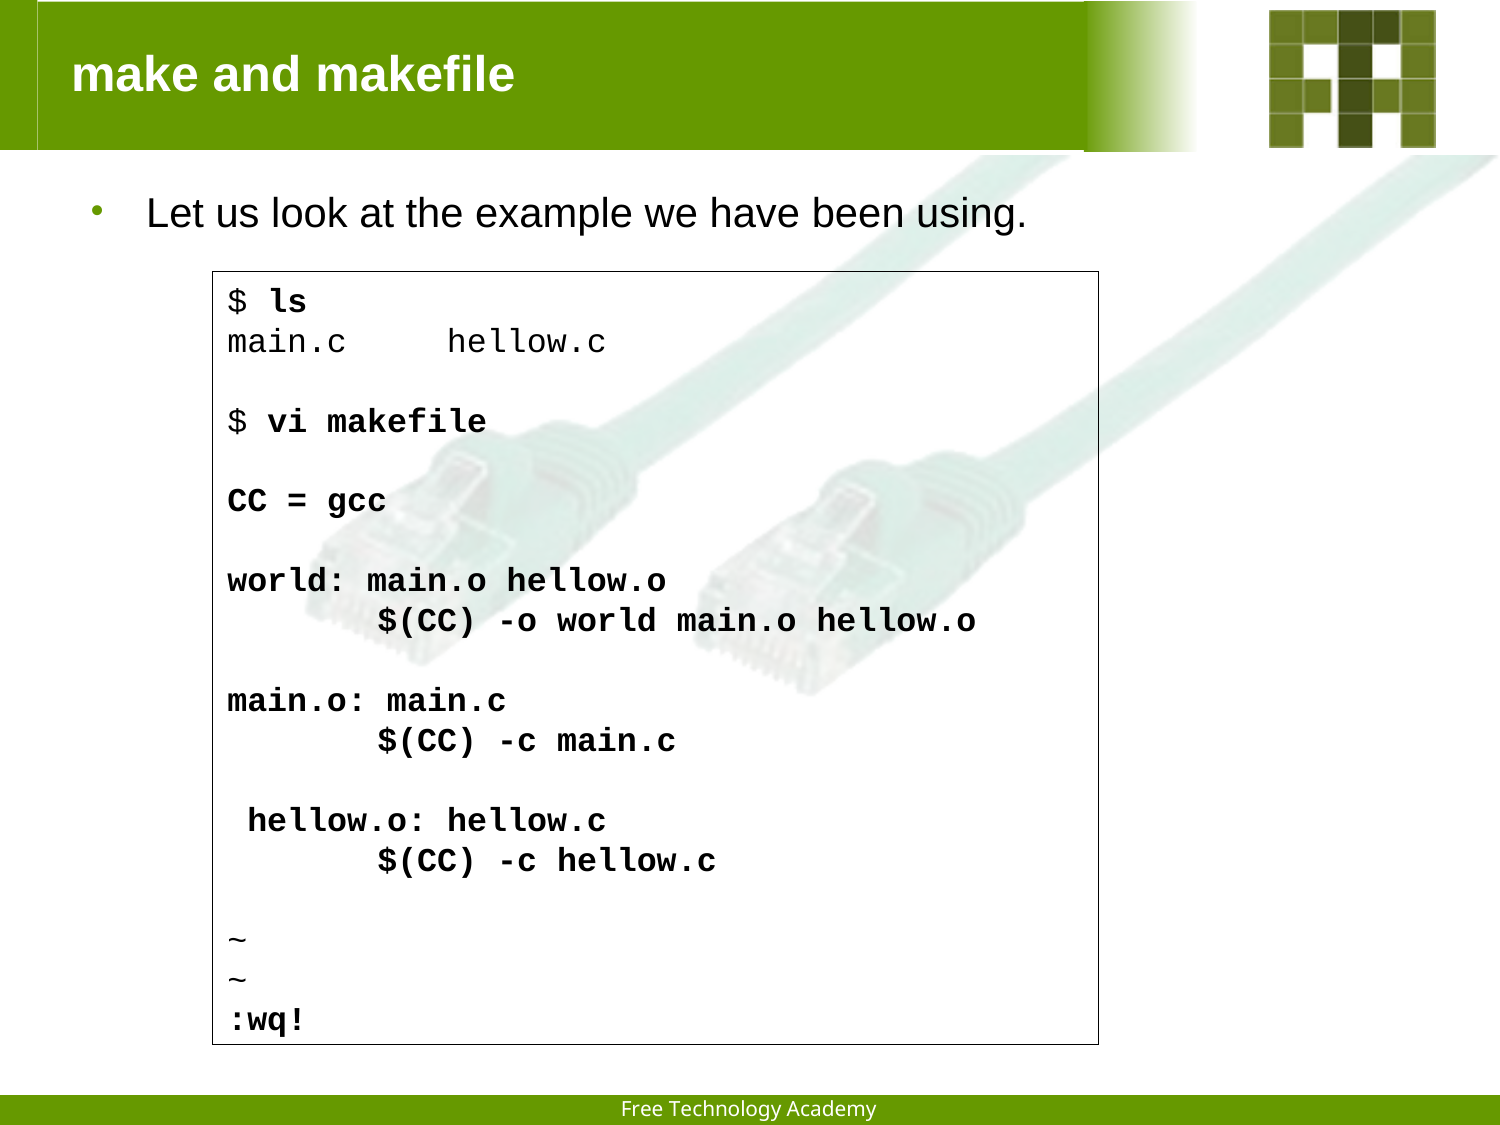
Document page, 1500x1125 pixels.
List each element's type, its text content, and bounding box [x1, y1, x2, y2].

title make and makefile [56, 1, 1107, 152]
text_box $ ls main.c hellow.c $ vi makefile CC = gcc world: main.o hellow.o $(CC) -o world main.o hellow.o main.o: main.c $(CC) -c main.c hellow.o: hellow.c $(CC) -c hellow.c ~ ~ :wq! [212, 271, 1099, 1045]
picture [1269, 10, 1436, 148]
list Let us look at the example we have been using. [75, 187, 1426, 1033]
